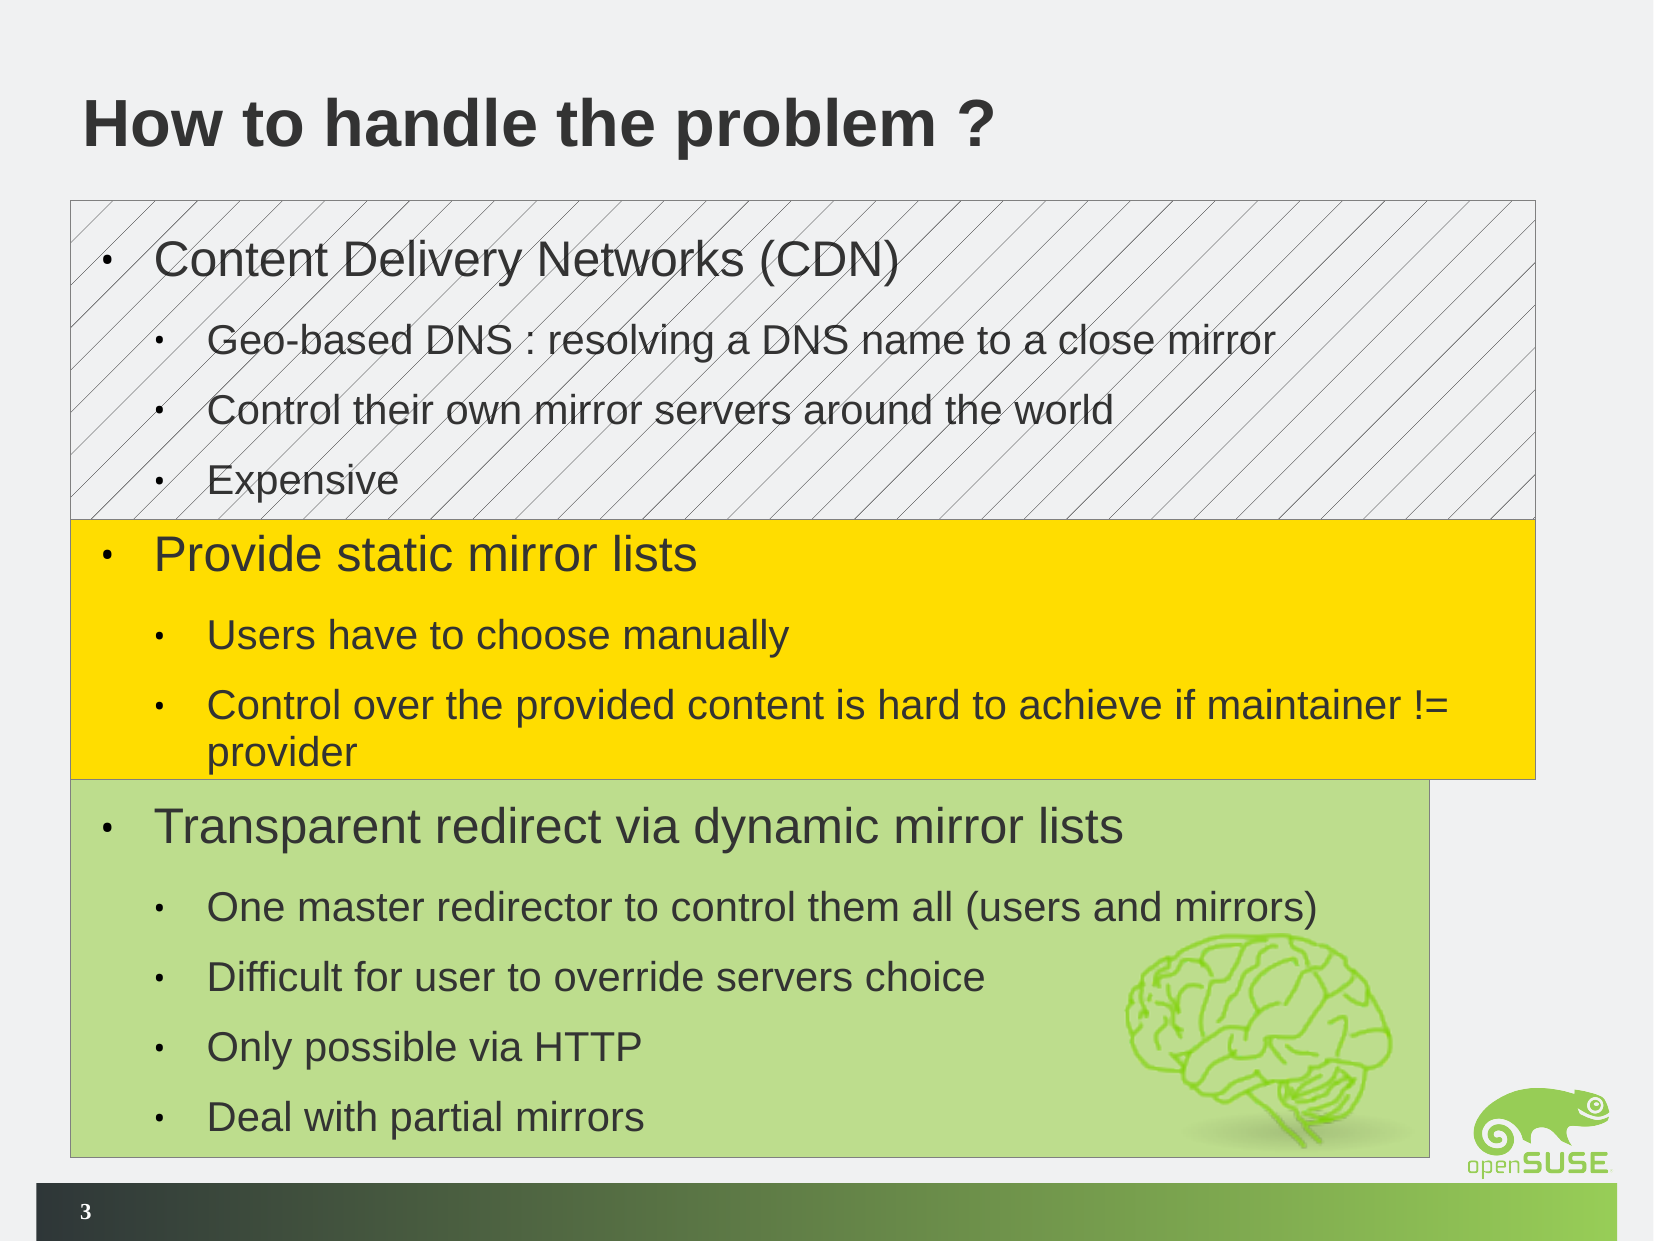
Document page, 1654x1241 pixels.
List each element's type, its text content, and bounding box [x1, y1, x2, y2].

picture [0, 0, 1654, 1241]
title How to handle the problem ? [82, 49, 1571, 198]
list Content Delivery Networks (CDN) Geo-based DNS : resolving a DNS name to a close mirror Control their own mirror servers around the world Expensive Provide static mirror lists Users have to choose manually Control over the provided content is hard to achieve if maintainer != provider Transparent redirect via dynamic mirror lists One master redirector to control them all (users and mirrors) Difficult for user to override servers choice Only possible via HTTP Deal with partial mirrors [82, 231, 1571, 1182]
text_box [70, 200, 1536, 1158]
